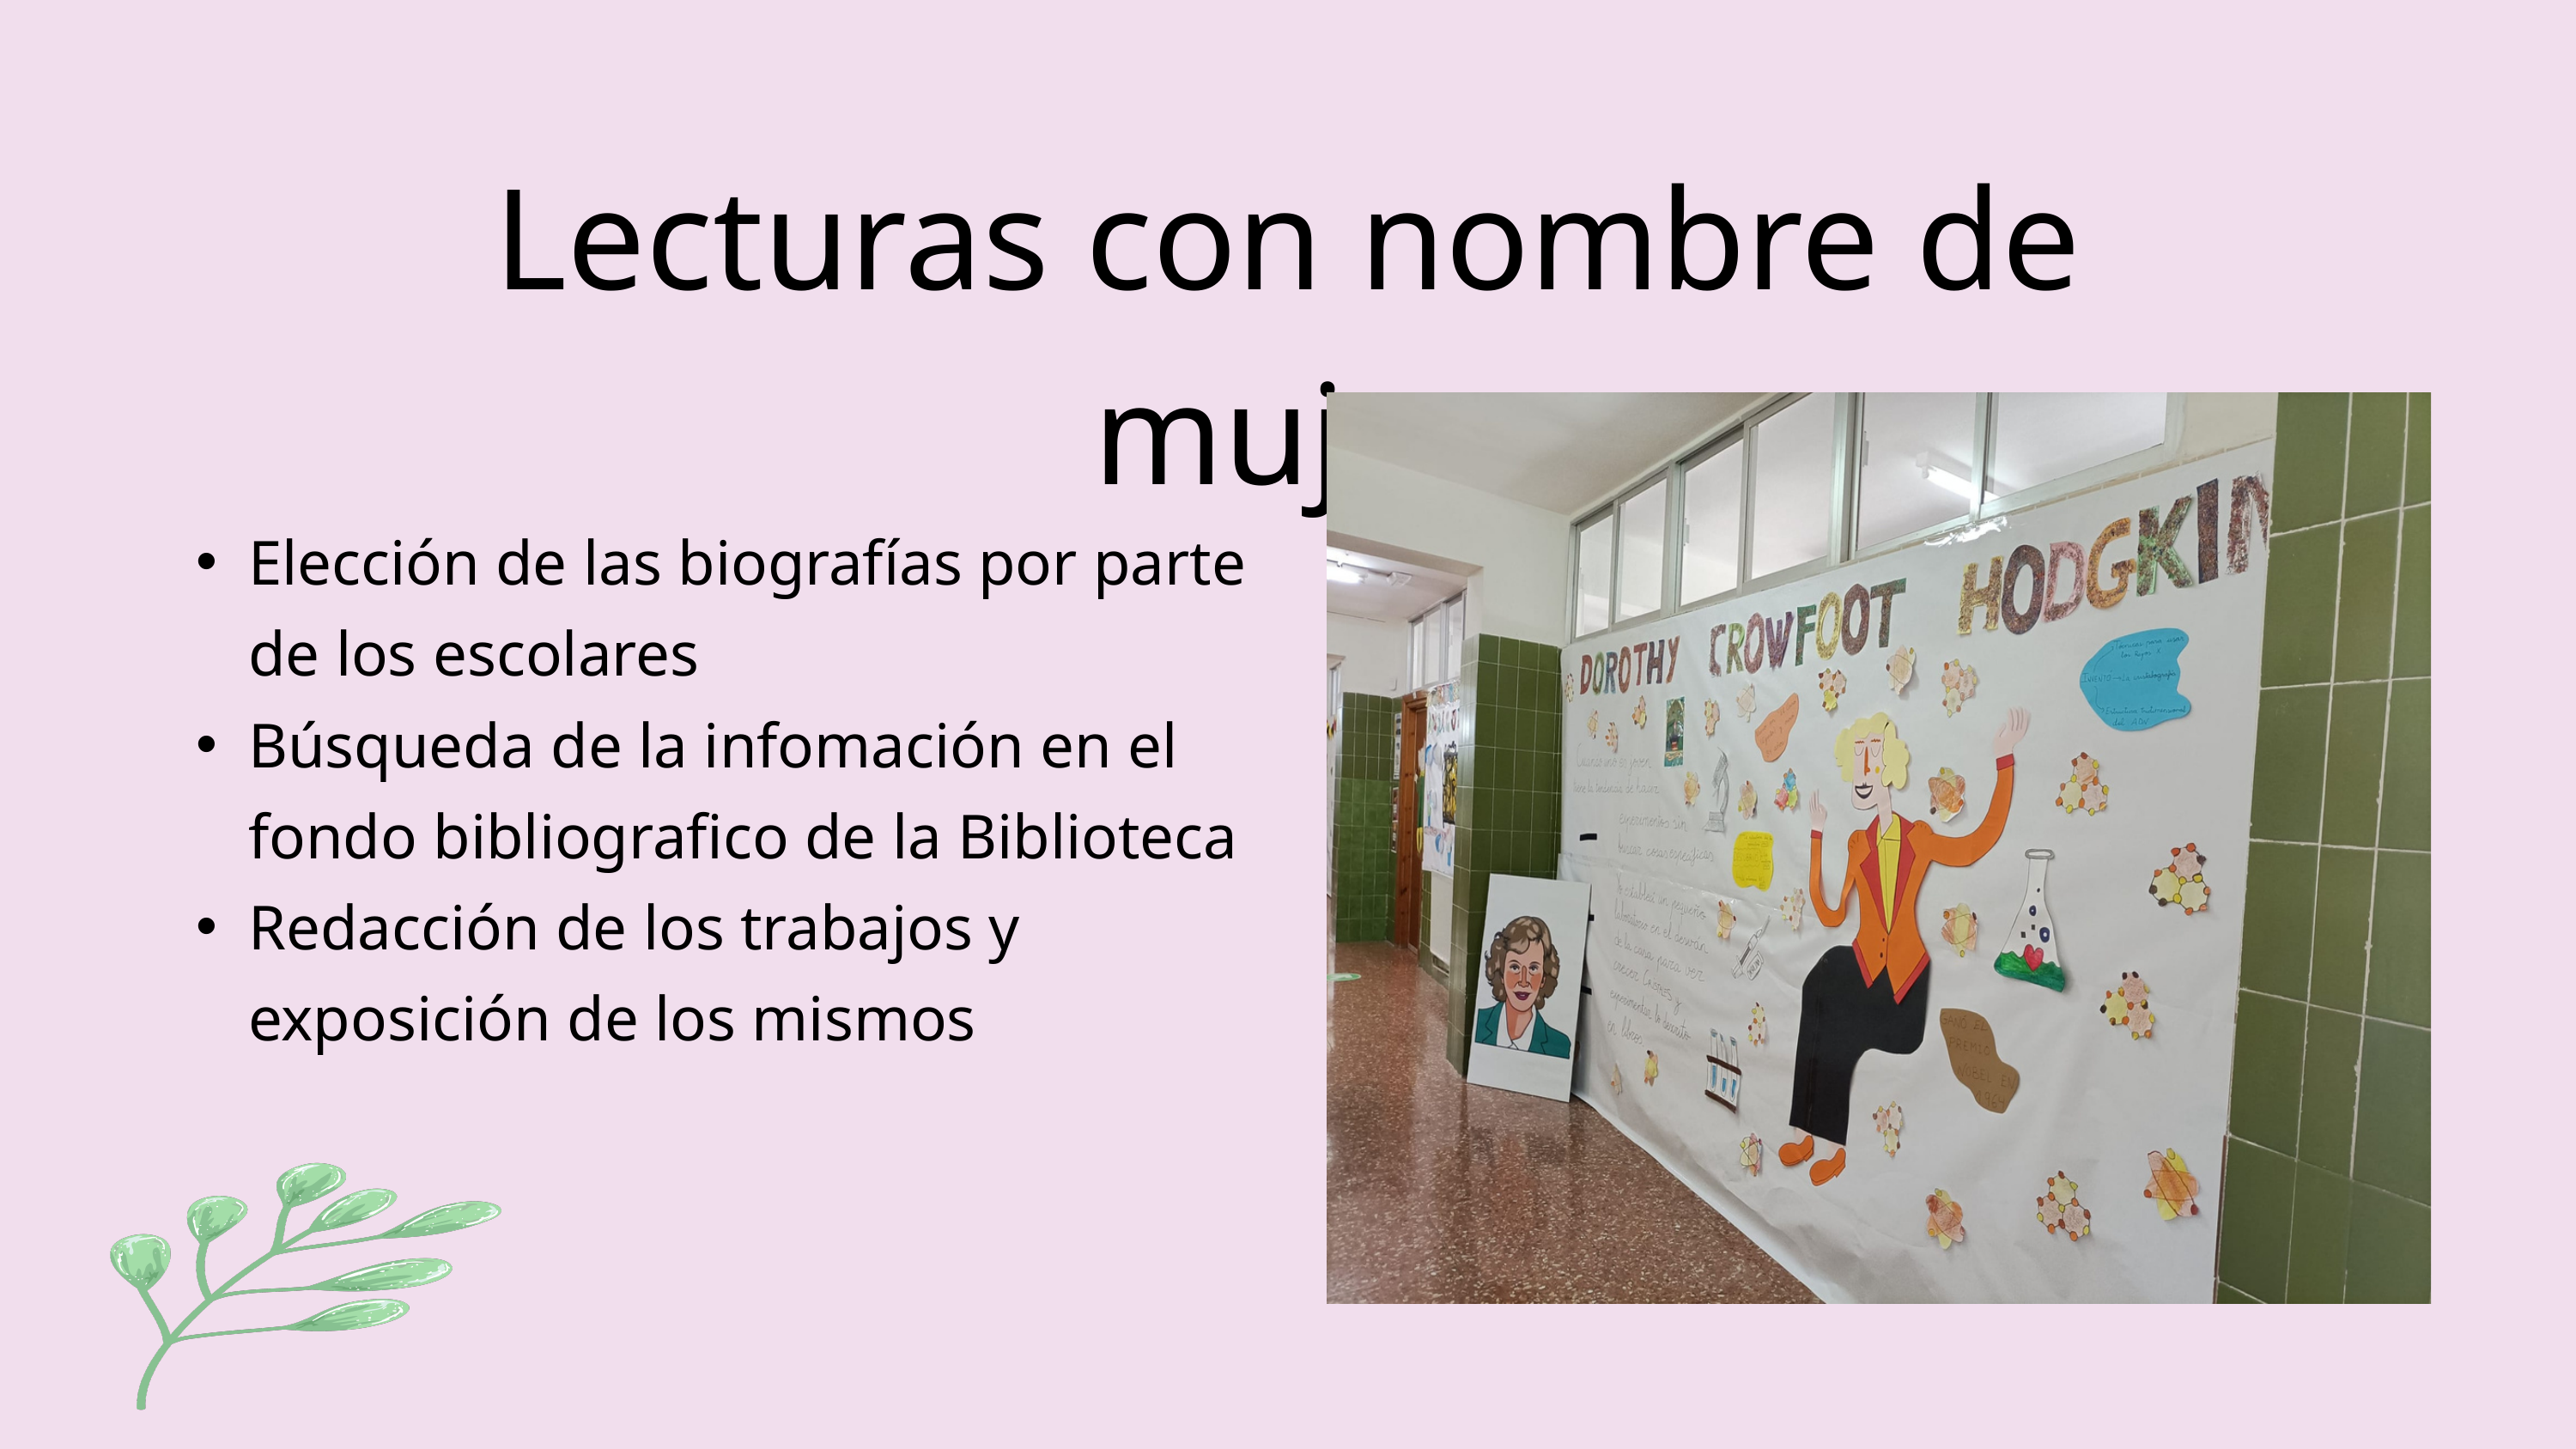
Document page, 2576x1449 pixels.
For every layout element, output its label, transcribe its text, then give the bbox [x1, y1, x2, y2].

text_box Elección de las biografías por parte de los escolares Búsqueda de la infomación en el fondo bibliografico de la Biblioteca Redacción de los trabajos y exposición de los mismos [144, 506, 1313, 1054]
text_box [1327, 392, 2432, 1304]
text_box [109, 1162, 502, 1410]
text_box Lecturas con nombre de mujer [306, 122, 2270, 507]
